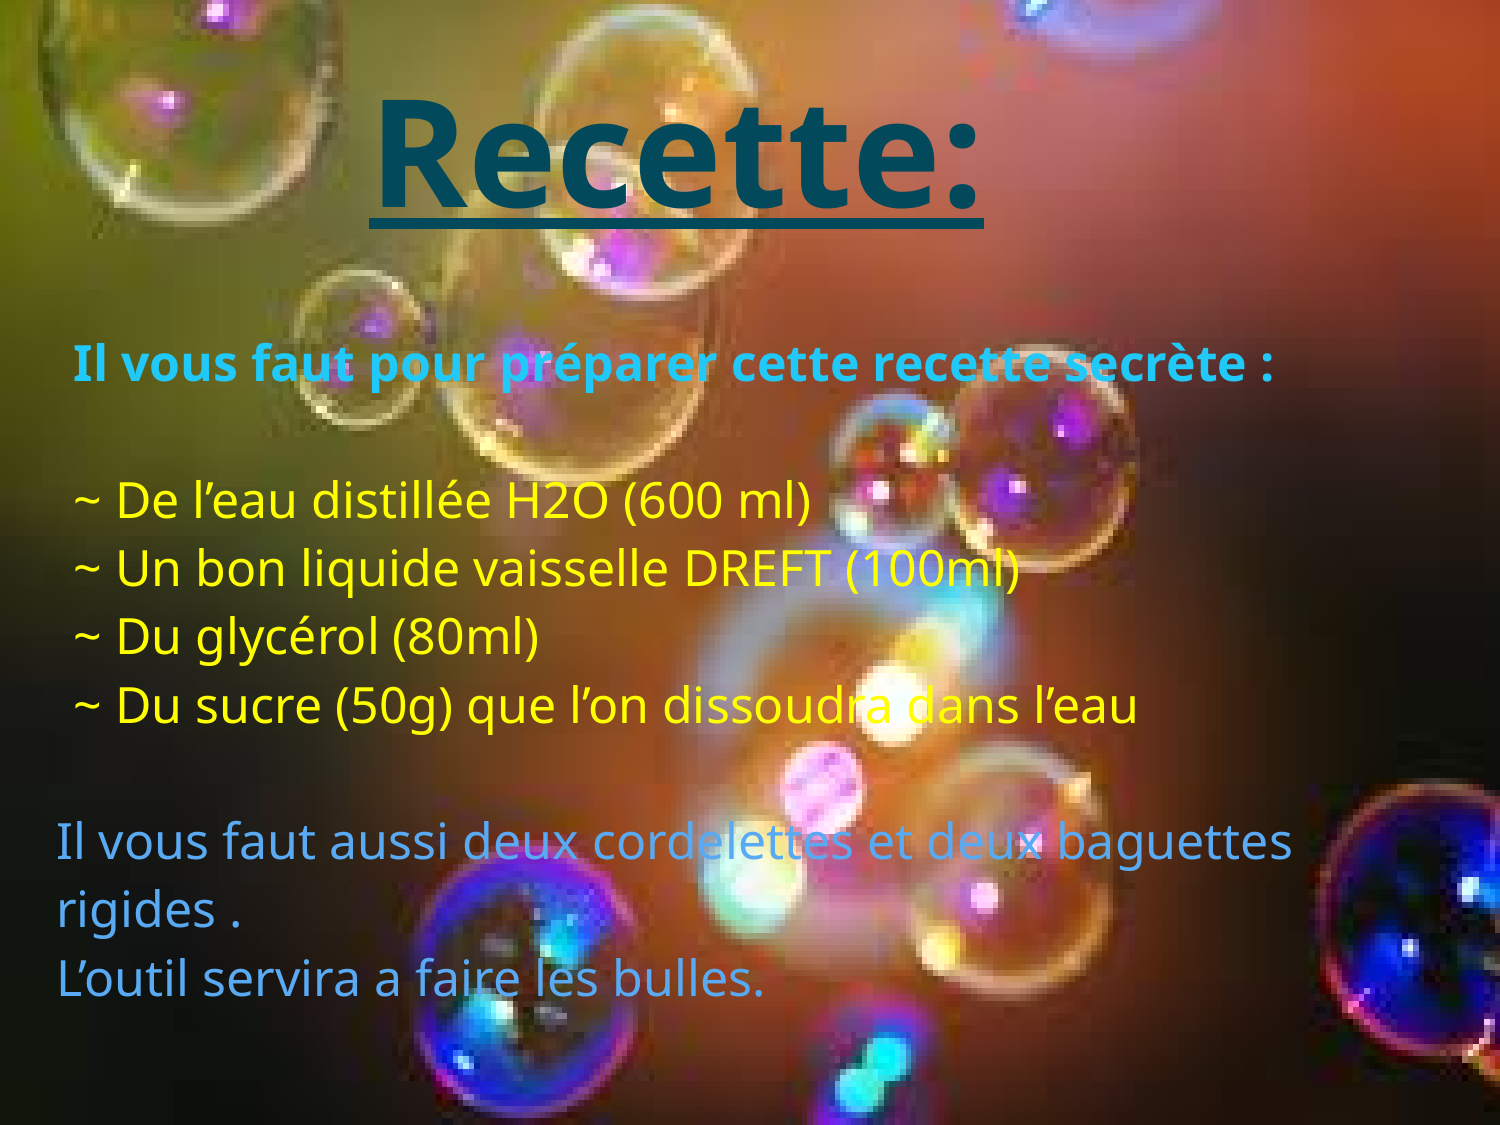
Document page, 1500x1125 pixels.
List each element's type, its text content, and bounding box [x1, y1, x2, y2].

text_box Il vous faut pour préparer cette recette secrète : ~ De l’eau distillée H2O (600 ml) ~ Un bon liquide vaisselle DREFT (100ml) ~ Du glycérol (80ml) ~ Du sucre (50g) que l’on dissoudra dans l’eau [58, 320, 1323, 798]
text_box Il vous faut aussi deux cordelettes et deux baguettes rigides . L’outil servira a faire les bulles. [41, 798, 1329, 1019]
picture [0, 0, 1500, 1125]
text_box Recette: [354, 39, 1329, 259]
